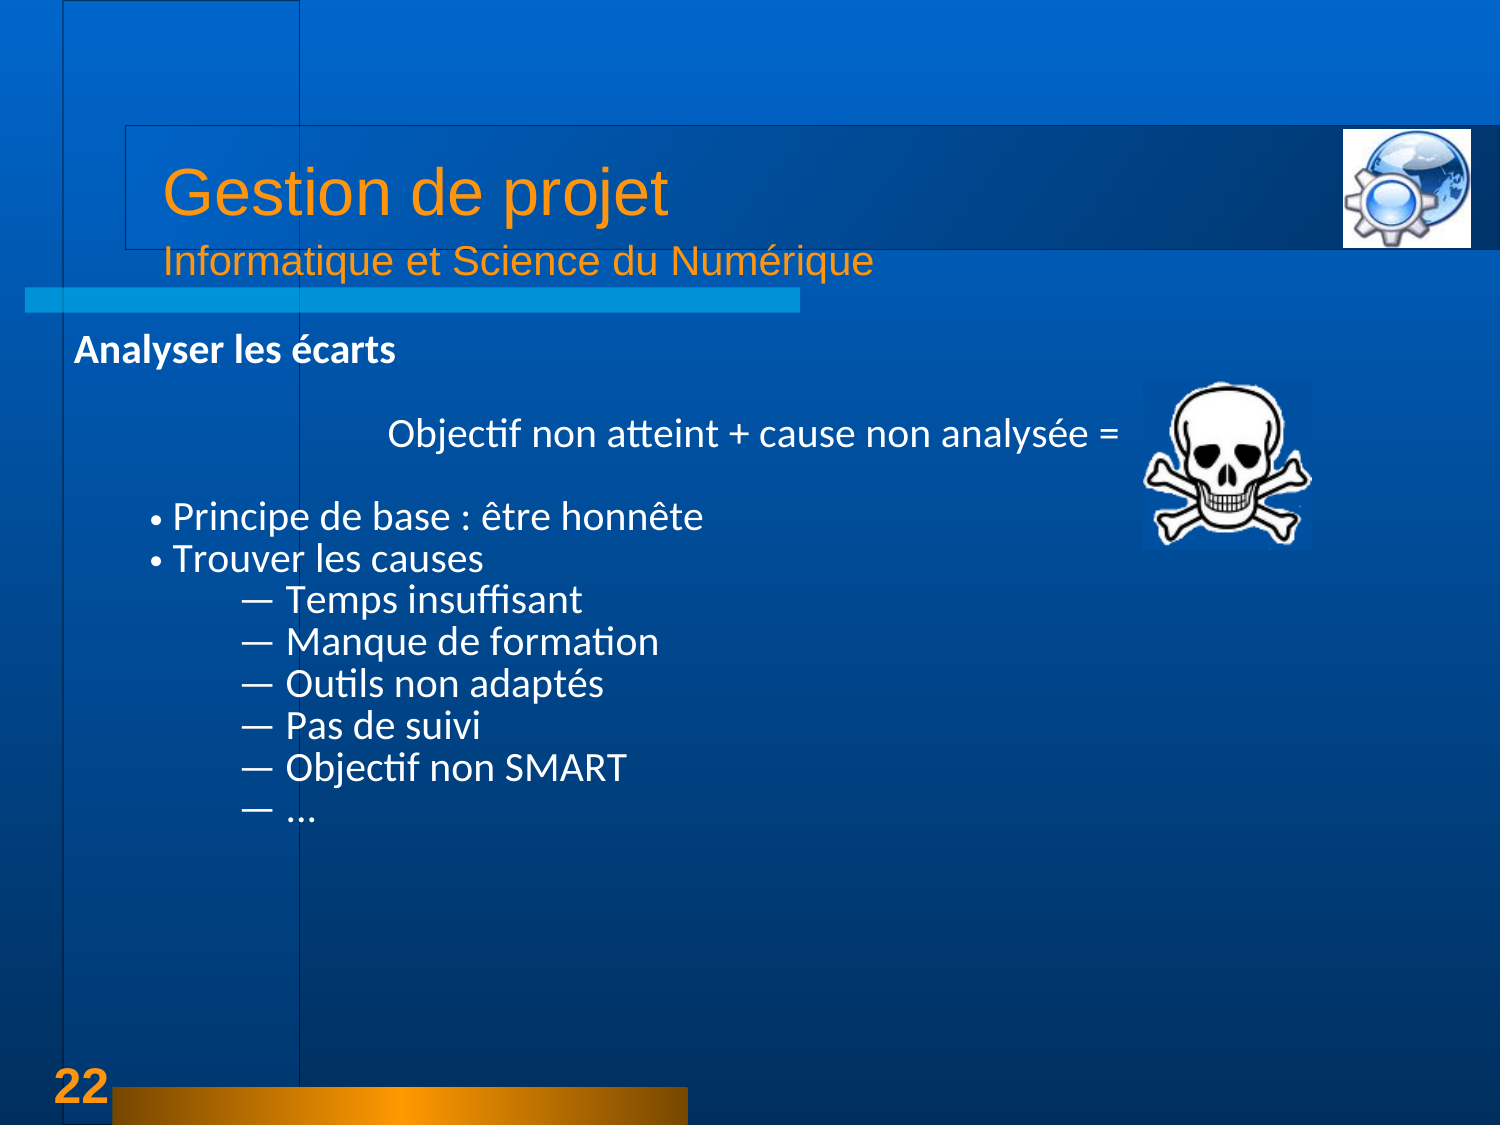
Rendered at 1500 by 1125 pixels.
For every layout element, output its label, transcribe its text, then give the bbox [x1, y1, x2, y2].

picture [1343, 129, 1471, 248]
text_box Analyser les écarts Objectif non atteint + cause non analysée = Principe de base : être honnête Trouver les causes — Temps insuffisant — Manque de formation — Outils non adaptés — Pas de suivi — Objectif non SMART — ... [59, 324, 1477, 1106]
picture [1143, 380, 1312, 550]
